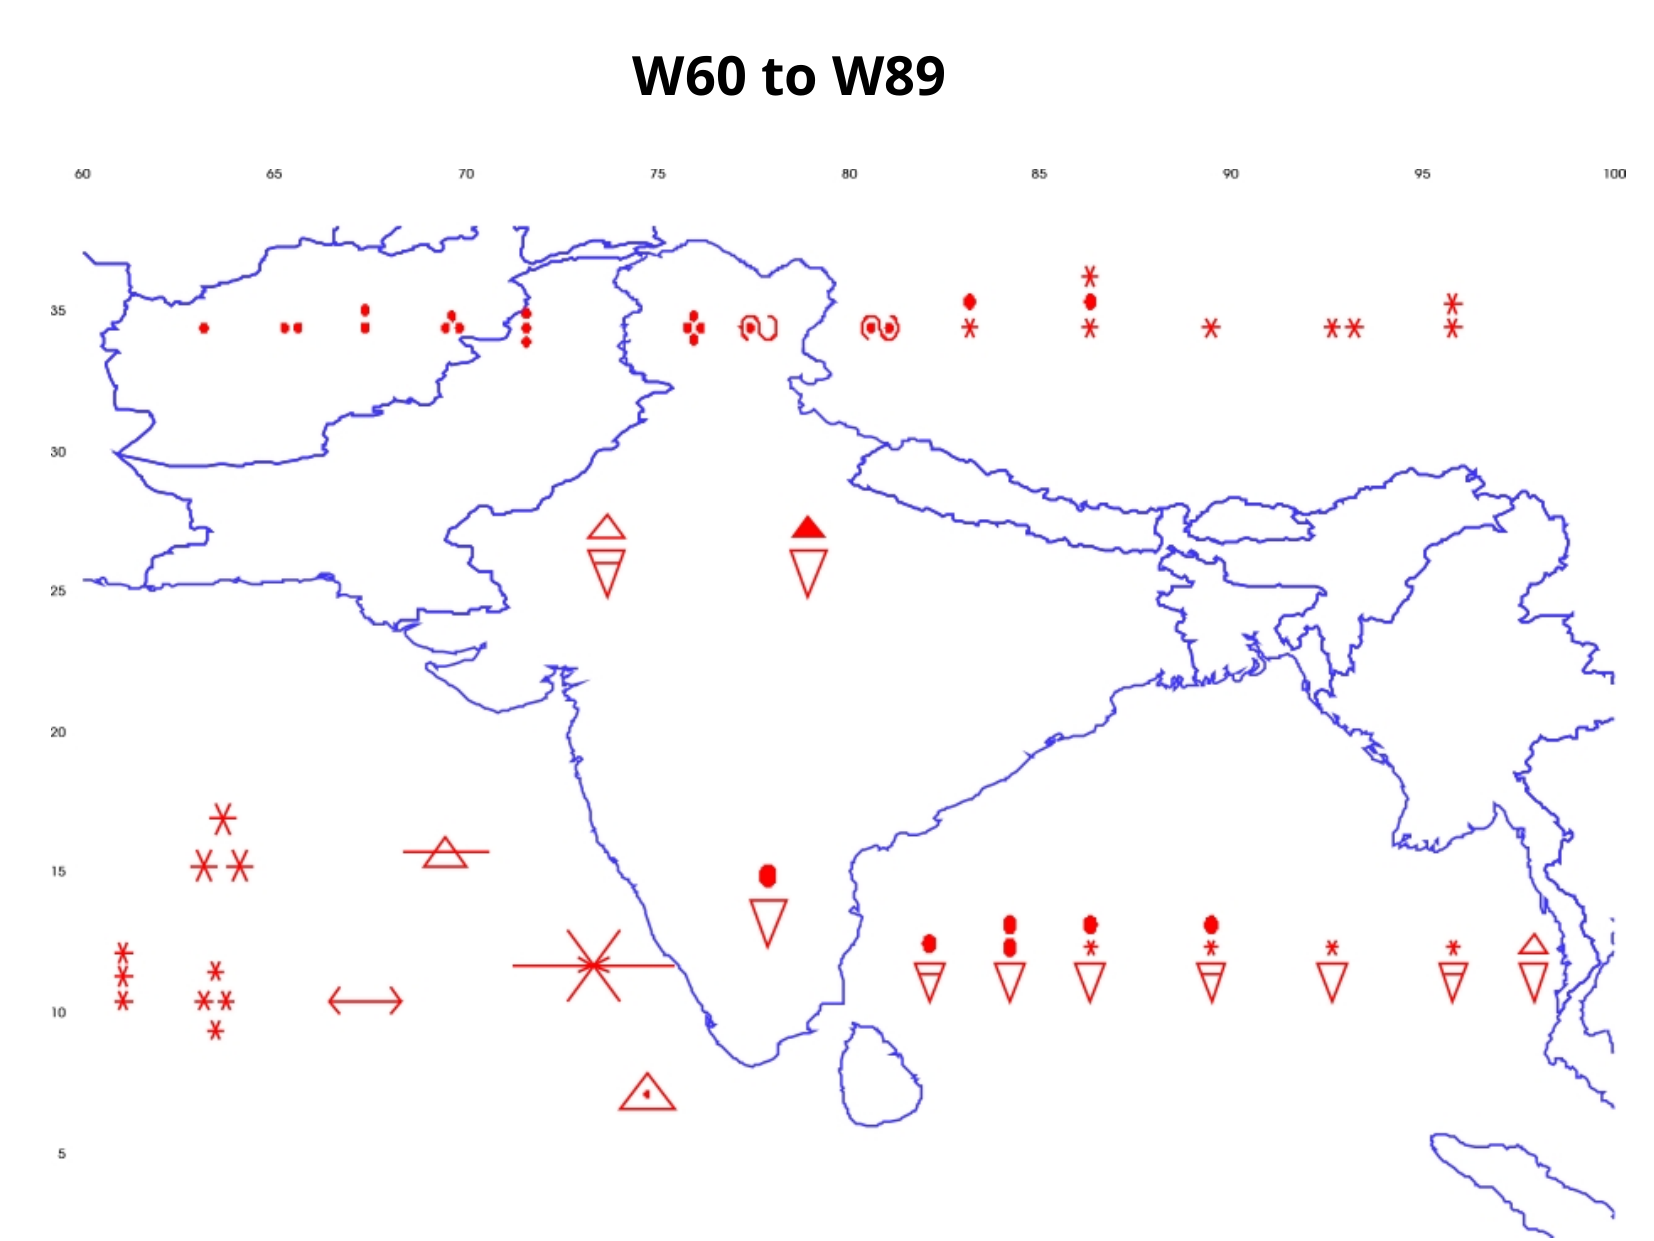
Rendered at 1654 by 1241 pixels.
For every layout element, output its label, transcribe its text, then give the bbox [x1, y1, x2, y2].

text_box W60 to W89 [548, 29, 975, 120]
picture [51, 169, 1626, 1238]
